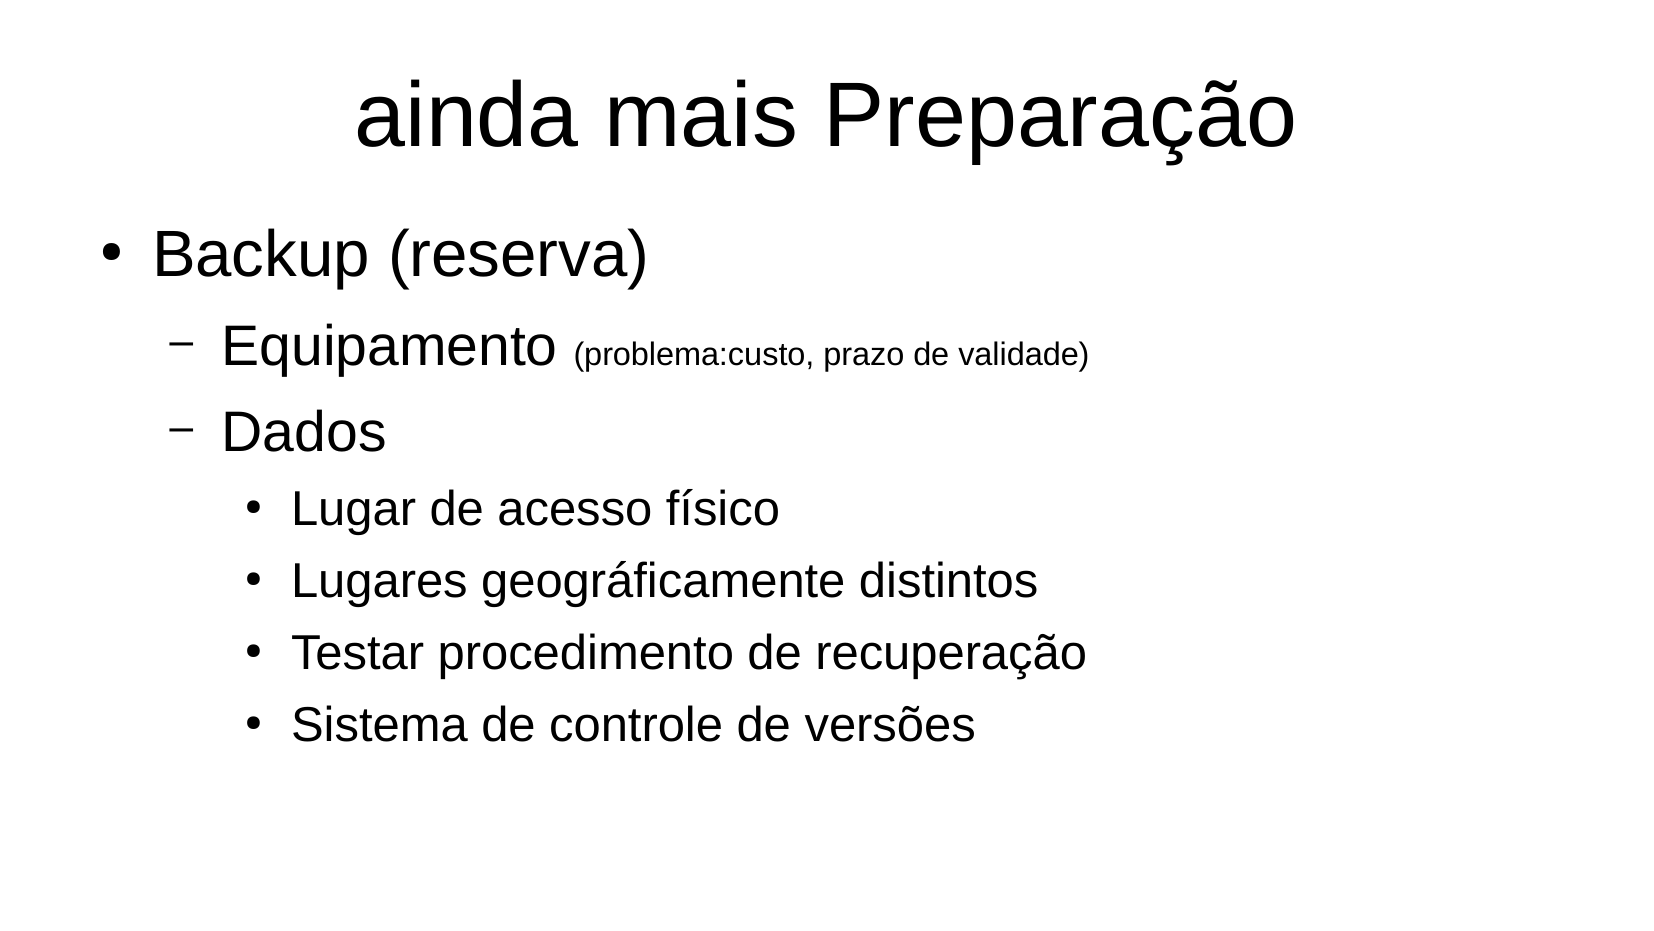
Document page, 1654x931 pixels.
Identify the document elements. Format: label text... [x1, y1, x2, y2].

list Backup (reserva) Equipamento (problema:custo, prazo de validade) Dados Lugar de acesso físico Lugares geográficamente distintos Testar procedimento de recuperação Sistema de controle de versões [82, 217, 1571, 758]
title ainda mais Preparação [82, 37, 1571, 193]
